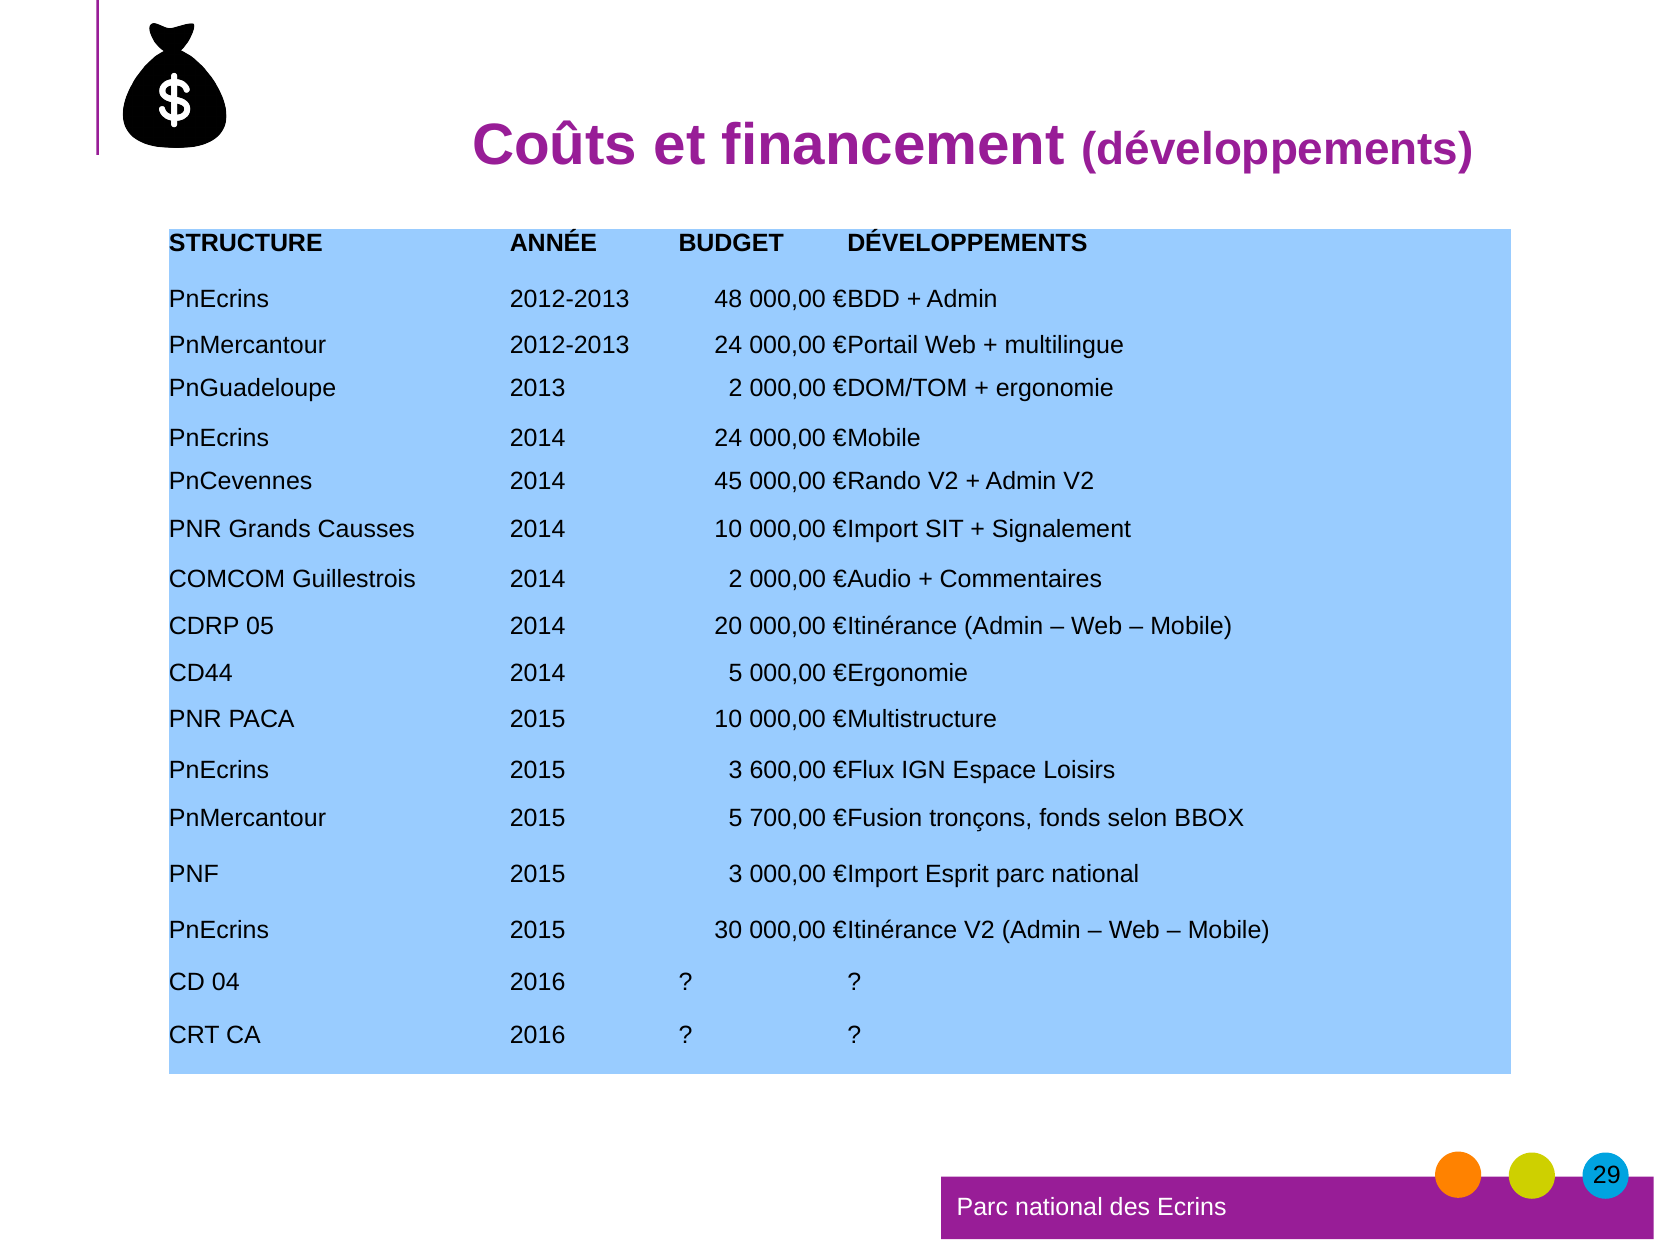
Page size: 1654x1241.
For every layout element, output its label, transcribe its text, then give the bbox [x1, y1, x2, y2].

table_cell Itinérance (Admin – Web – Mobile) [847, 612, 1511, 658]
table_cell CD44 [169, 658, 510, 705]
title Coûts et financement (développements) [472, 29, 1625, 178]
table_cell 2014 [510, 467, 679, 515]
table_header DÉVELOPPEMENTS [847, 229, 1511, 285]
table_cell 2 000,00 € [679, 565, 847, 612]
table_cell 2016 [510, 1027, 519, 1041]
table_cell 2014 [510, 521, 519, 535]
table_cell 48 000,00 € [679, 285, 847, 330]
table_cell 2015 [510, 922, 519, 936]
table_cell Mobile [847, 423, 1511, 467]
table_header BUDGET [679, 229, 847, 285]
table_cell 2015 [510, 705, 679, 755]
table_cell 2013 [510, 373, 679, 423]
table_cell 2015 [510, 860, 679, 915]
table_cell 10 000,00 € [679, 705, 847, 755]
table_cell 2014 [510, 430, 519, 444]
table_header STRUCTURE [169, 229, 510, 285]
table_cell 2016 [510, 1021, 679, 1074]
table_cell PnMercantour [169, 804, 510, 860]
table_cell Ergonomie [847, 658, 1511, 705]
table_cell Itinérance V2 (Admin – Web – Mobile) [847, 915, 1511, 967]
table_cell 2014 [510, 565, 679, 612]
table_cell 2012-2013 [510, 285, 679, 330]
table_cell 2014 [510, 515, 679, 565]
table_cell PNR PACA [169, 705, 510, 755]
table_header ANNÉE [510, 229, 679, 285]
table_cell 24 000,00 € [679, 423, 847, 467]
table_cell PNR Grands Causses [169, 515, 510, 565]
table_cell 2014 [510, 423, 679, 467]
table_cell CD 04 [169, 967, 510, 1021]
table_cell PNF [169, 860, 510, 915]
table_cell PnEcrins [169, 423, 510, 467]
table_cell 2016 [510, 967, 679, 1021]
table_cell 24 000,00 € [679, 330, 847, 373]
table_cell 2015 [510, 915, 679, 967]
table_cell 2015 [510, 810, 519, 824]
table_cell 3 600,00 € [679, 755, 847, 804]
table_cell 2015 [510, 711, 519, 725]
table_cell 2015 [510, 762, 519, 776]
table_cell Flux IGN Espace Loisirs [847, 755, 1511, 804]
table_cell 2013 [510, 380, 519, 394]
table_cell ? [847, 1021, 1511, 1074]
table_cell DOM/TOM + ergonomie [847, 373, 1511, 423]
table_cell Import SIT + Signalement [847, 515, 1511, 565]
table_cell COMCOM Guillestrois [169, 565, 510, 612]
table_cell ? [679, 1021, 847, 1074]
table_cell 2014 [510, 571, 519, 585]
table_cell PnMercantour [169, 330, 510, 373]
picture [112, 23, 237, 148]
table_cell 5 000,00 € [679, 658, 847, 705]
table_cell 2015 [510, 804, 679, 860]
table_cell 5 700,00 € [679, 804, 847, 860]
table_cell 2014 [510, 658, 679, 705]
table_cell PnEcrins [169, 285, 510, 330]
table_cell 10 000,00 € [679, 515, 847, 565]
table_cell CRT CA [169, 1021, 510, 1074]
table_cell Import Esprit parc national [847, 860, 1511, 915]
table_cell 3 000,00 € [679, 860, 847, 915]
table_cell Portail Web + multilingue [847, 330, 1511, 373]
table_cell Rando V2 + Admin V2 [847, 467, 1511, 515]
table_cell 2 000,00 € [679, 373, 847, 423]
table_cell PnEcrins [169, 915, 510, 967]
table_cell PnEcrins [169, 755, 510, 804]
table_cell 2014 [510, 665, 519, 679]
table_cell 2015 [510, 755, 679, 804]
table_cell 45 000,00 € [679, 467, 847, 515]
table_cell 2012-2013 [510, 330, 679, 373]
table_cell PnCevennes [169, 467, 510, 515]
table_cell ? [679, 967, 847, 1021]
table_cell Multistructure [847, 705, 1511, 755]
table_cell 2016 [510, 974, 519, 988]
table_cell Audio + Commentaires [847, 565, 1511, 612]
table_cell 2014 [510, 618, 519, 632]
table_cell ? [847, 967, 1511, 1021]
table_cell 20 000,00 € [679, 612, 847, 658]
table_cell CDRP 05 [169, 612, 510, 658]
table_cell 30 000,00 € [679, 915, 847, 967]
table_cell 2014 [510, 612, 679, 658]
table_cell 2015 [510, 866, 519, 880]
table_cell BDD + Admin [847, 285, 1511, 330]
table_cell Fusion tronçons, fonds selon BBOX [847, 804, 1511, 860]
table_cell PnGuadeloupe [169, 373, 510, 423]
table_cell 2014 [510, 473, 519, 487]
